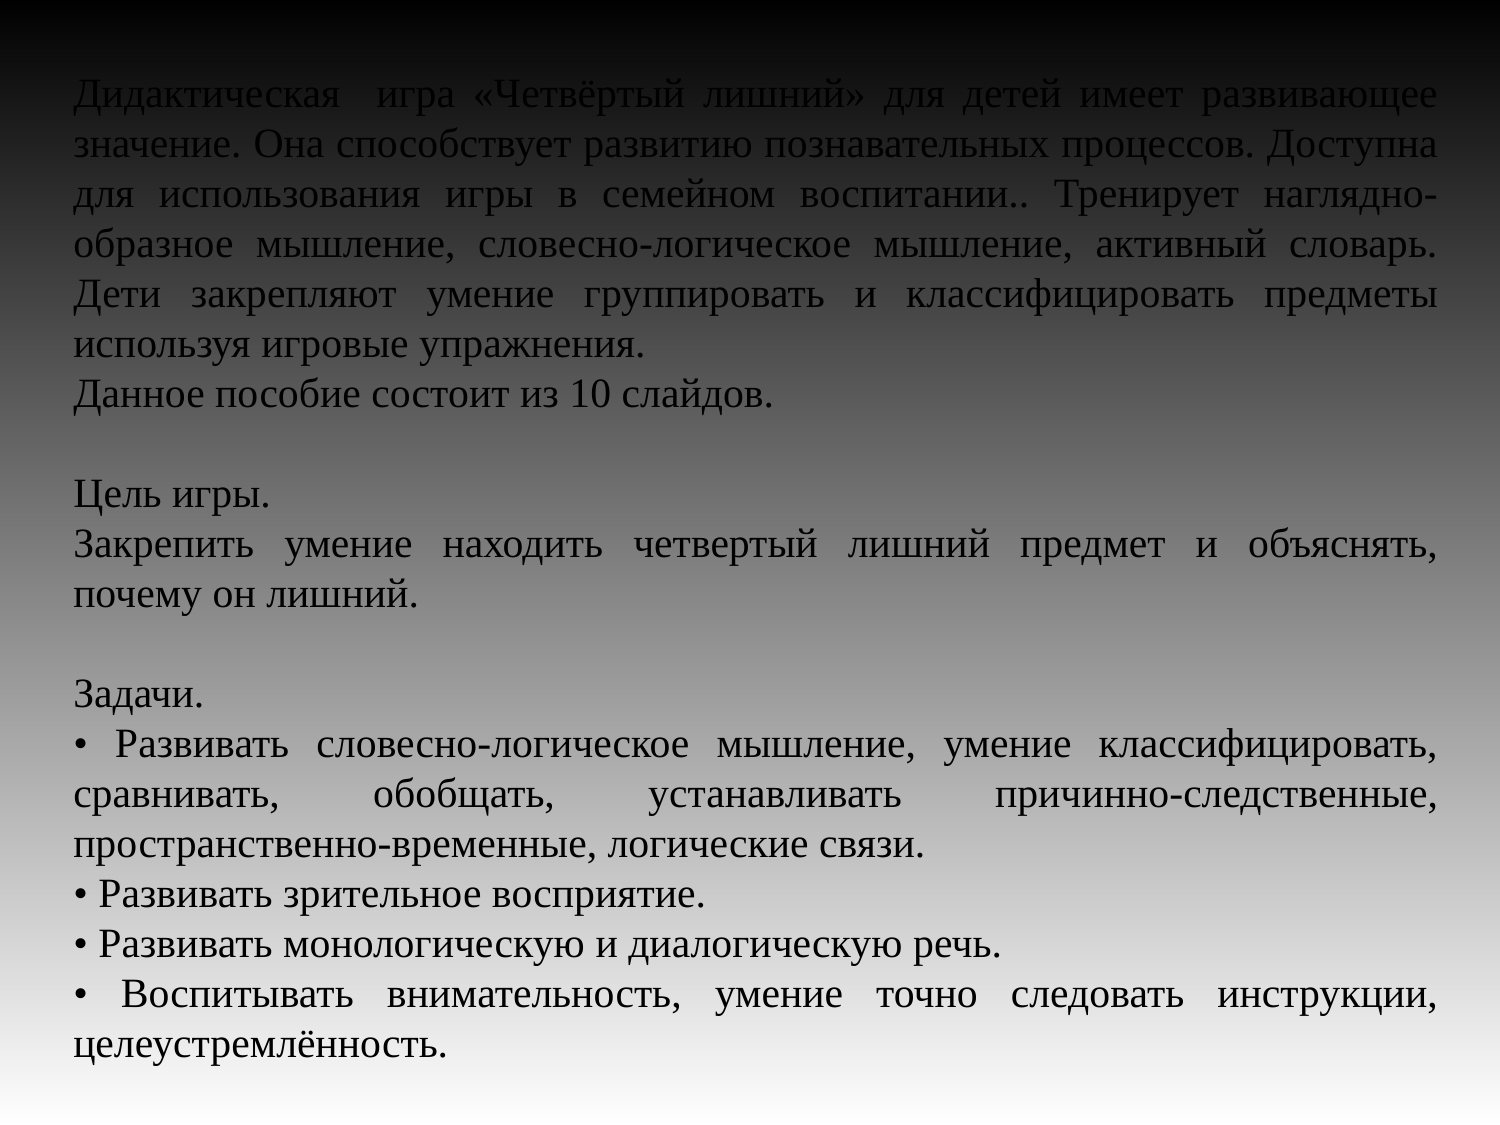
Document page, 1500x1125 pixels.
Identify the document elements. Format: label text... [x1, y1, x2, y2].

text_box Дидактическая игра «Четвёртый лишний» для детей имеет развивающее значение. Она способствует развитию познавательных процессов. Доступна для использования игры в семейном воспитании.. Тренирует наглядно-образное мышление, словесно-логическое мышление, активный словарь. Дети закрепляют умение группировать и классифицировать предметы используя игровые упражнения. Данное пособие состоит из 10 слайдов. Цель игры. Закрепить умение находить четвертый лишний предмет и объяснять, почему он лишний. Задачи. • Развивать словесно-логическое мышление, умение классифицировать, сравнивать, обобщать, устанавливать причинно-следственные, пространственно-временные, логические связи. • Развивать зрительное восприятие. • Развивать монологическую и диалогическую речь. • Воспитывать внимательность, умение точно следовать инструкции, целеустремлённость. [58, 58, 1453, 1074]
